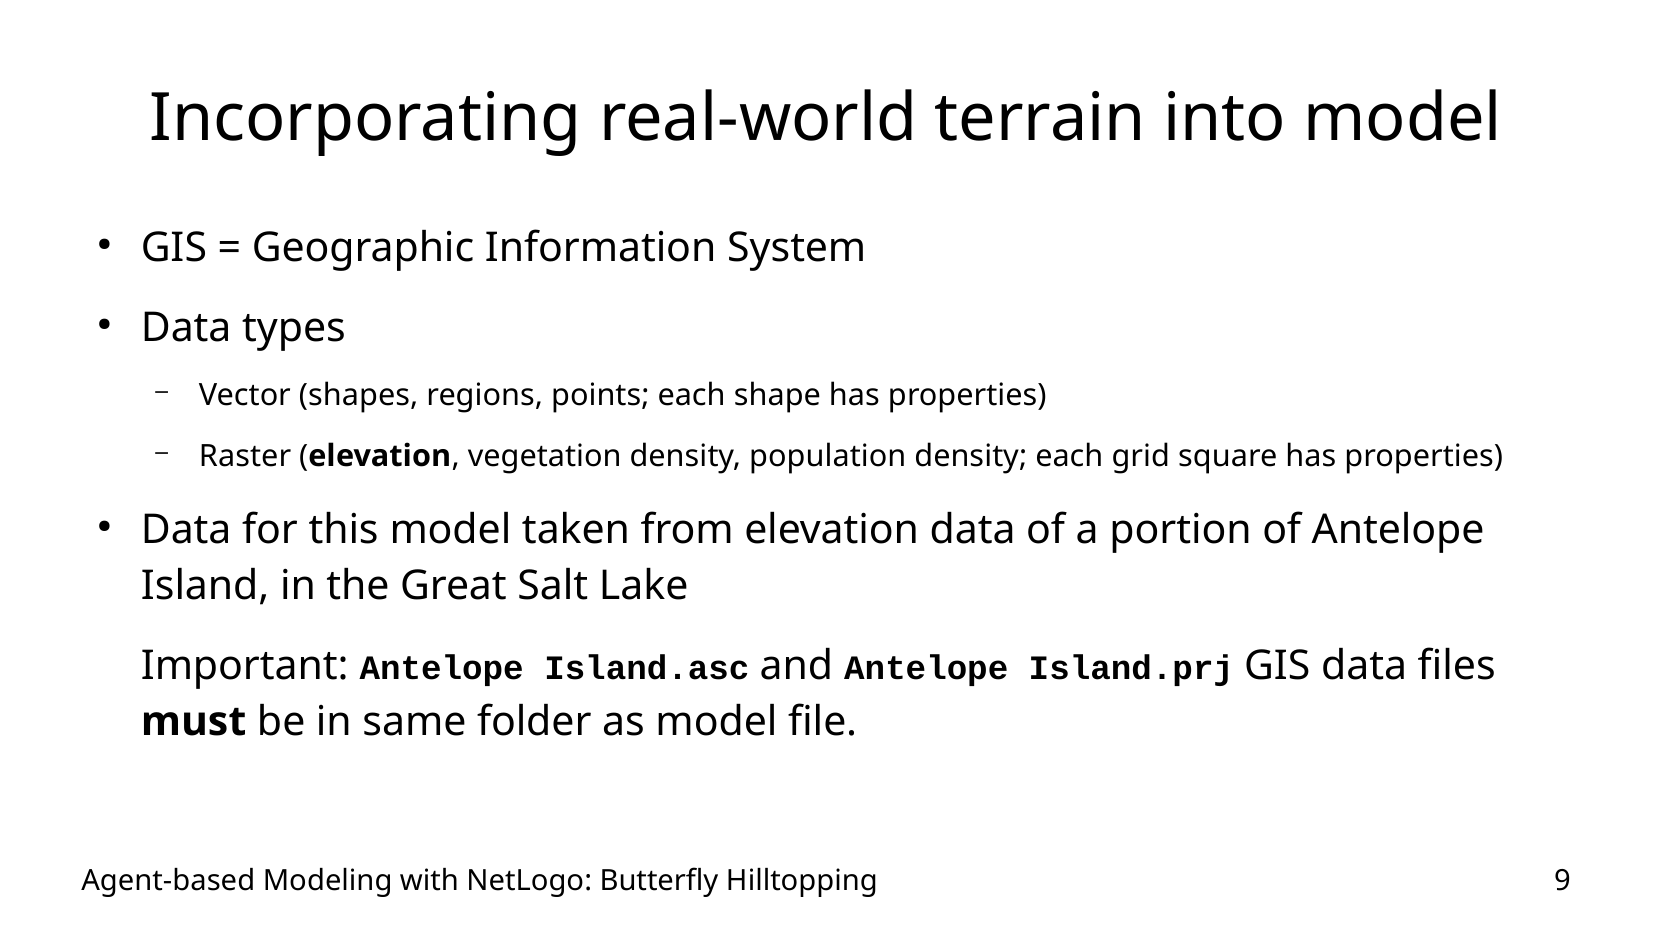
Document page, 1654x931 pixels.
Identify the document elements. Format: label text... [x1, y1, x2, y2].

list GIS = Geographic Information System Data types Vector (shapes, regions, points; each shape has properties) Raster (elevation, vegetation density, population density; each grid square has properties) Data for this model taken from elevation data of a portion of Antelope Island, in the Great Salt Lake Important: Antelope Island.asc and Antelope Island.prj GIS data files must be in same folder as model file. [82, 217, 1571, 758]
title Incorporating real-world terrain into model [82, 12, 1571, 217]
